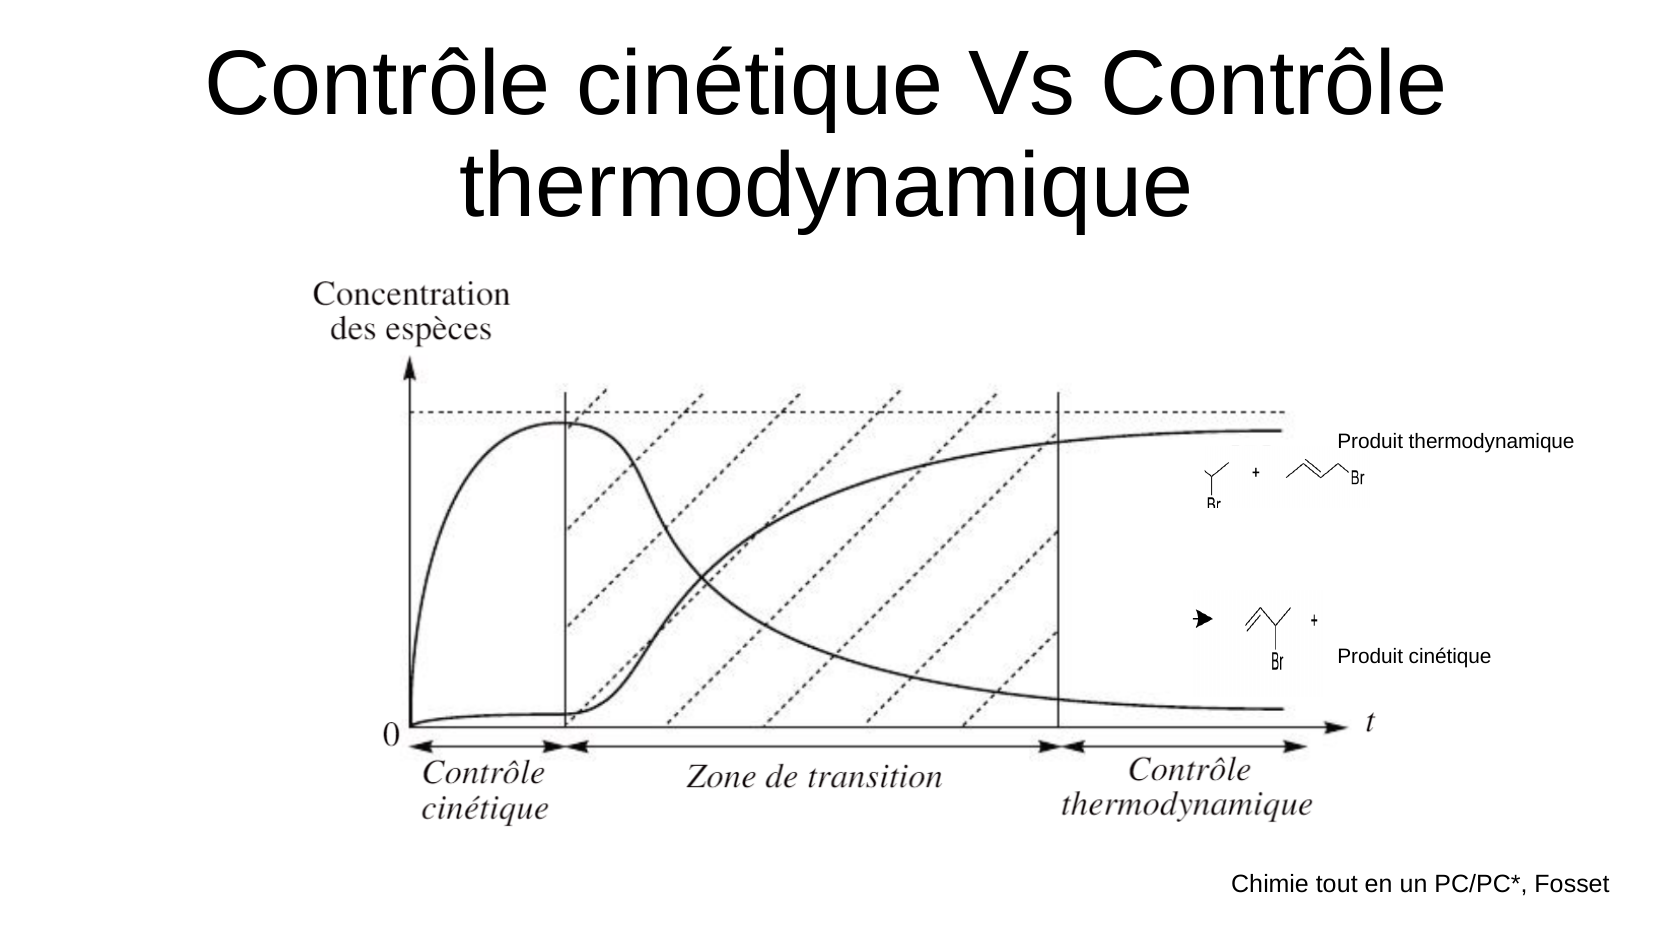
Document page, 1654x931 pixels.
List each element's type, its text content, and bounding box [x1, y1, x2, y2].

text_box Chimie tout en un PC/PC*, Fosset [1216, 862, 1654, 906]
picture [177, 258, 1441, 839]
text_box Produit cinétique [1322, 637, 1654, 700]
text_box Produit thermodynamique [1322, 422, 1654, 485]
title Contrôle cinétique Vs Contrôle thermodynamique [82, 31, 1571, 237]
